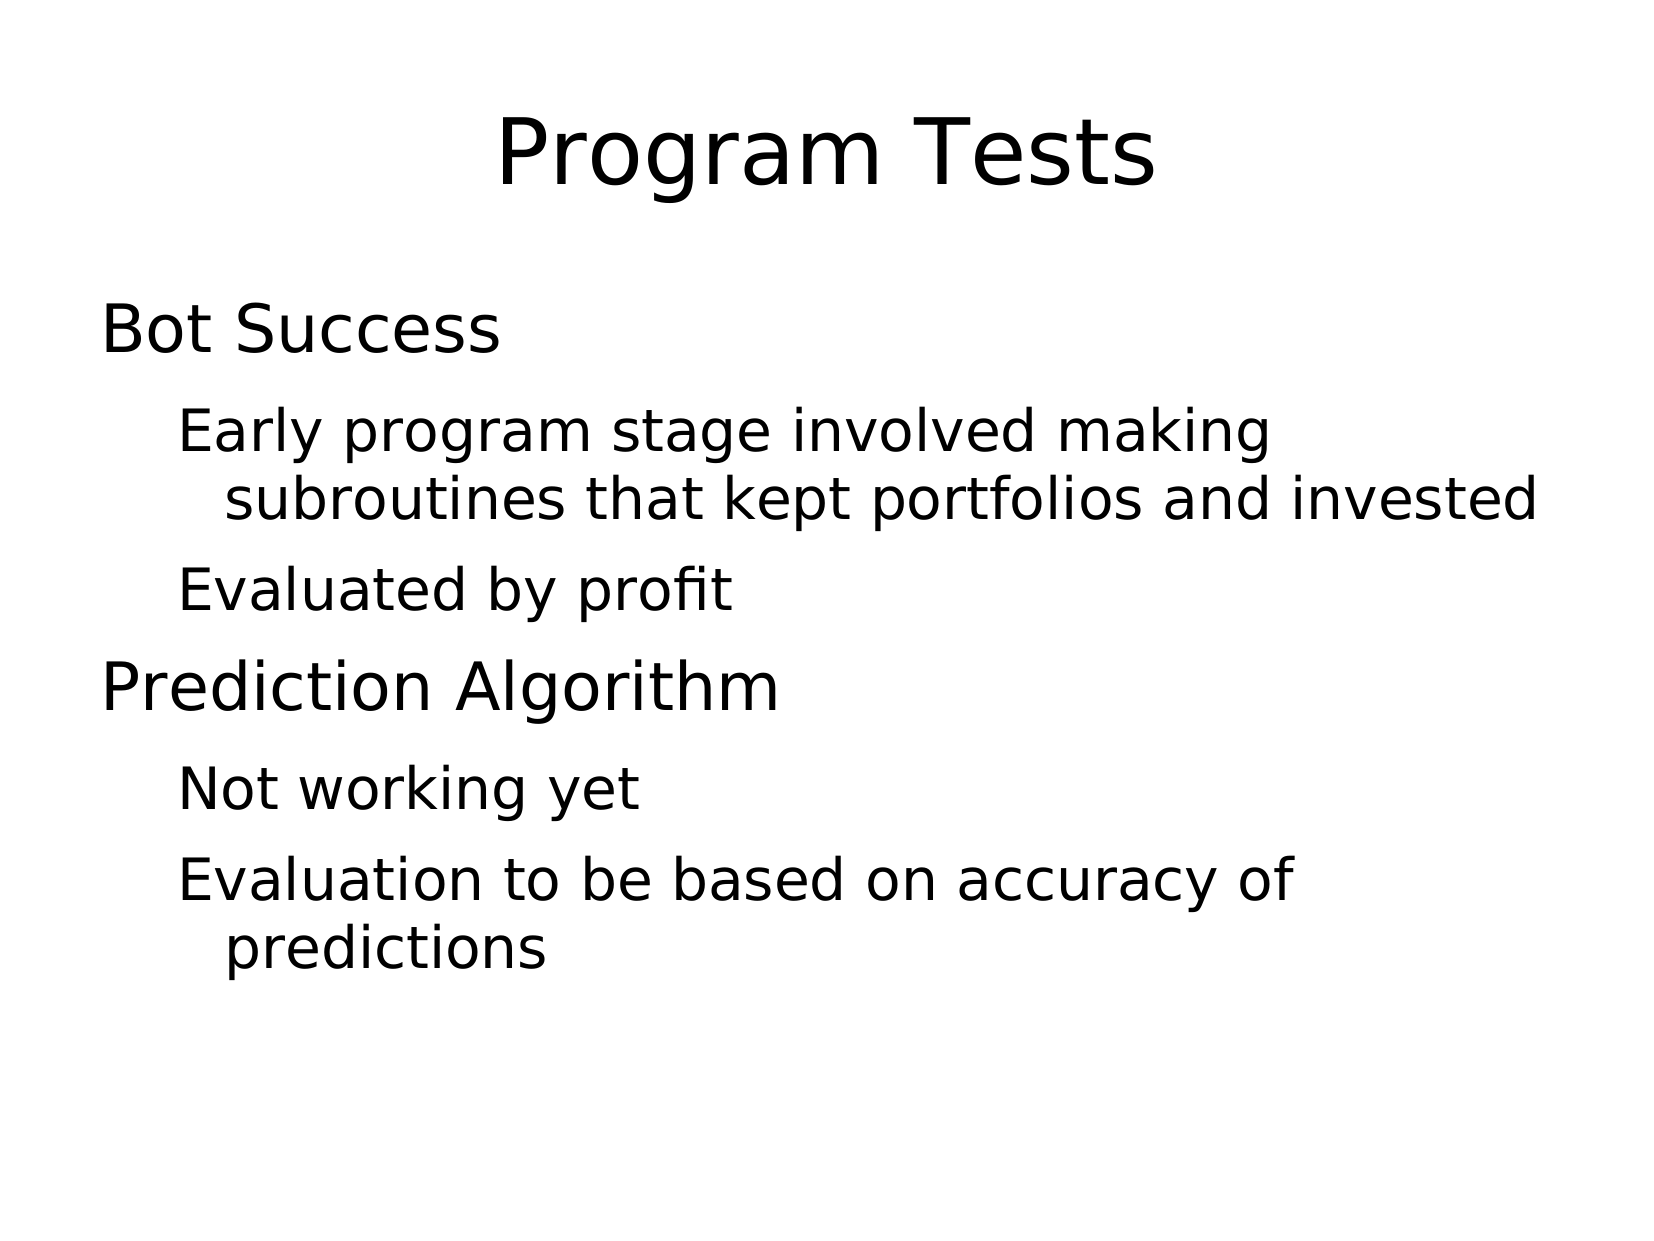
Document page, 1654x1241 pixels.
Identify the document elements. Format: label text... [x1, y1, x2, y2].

title Program Tests [82, 49, 1571, 257]
list Bot Success Early program stage involved making subroutines that kept portfolios and invested Evaluated by profit Prediction Algorithm Not working yet Evaluation to be based on accuracy of predictions [82, 290, 1571, 1109]
